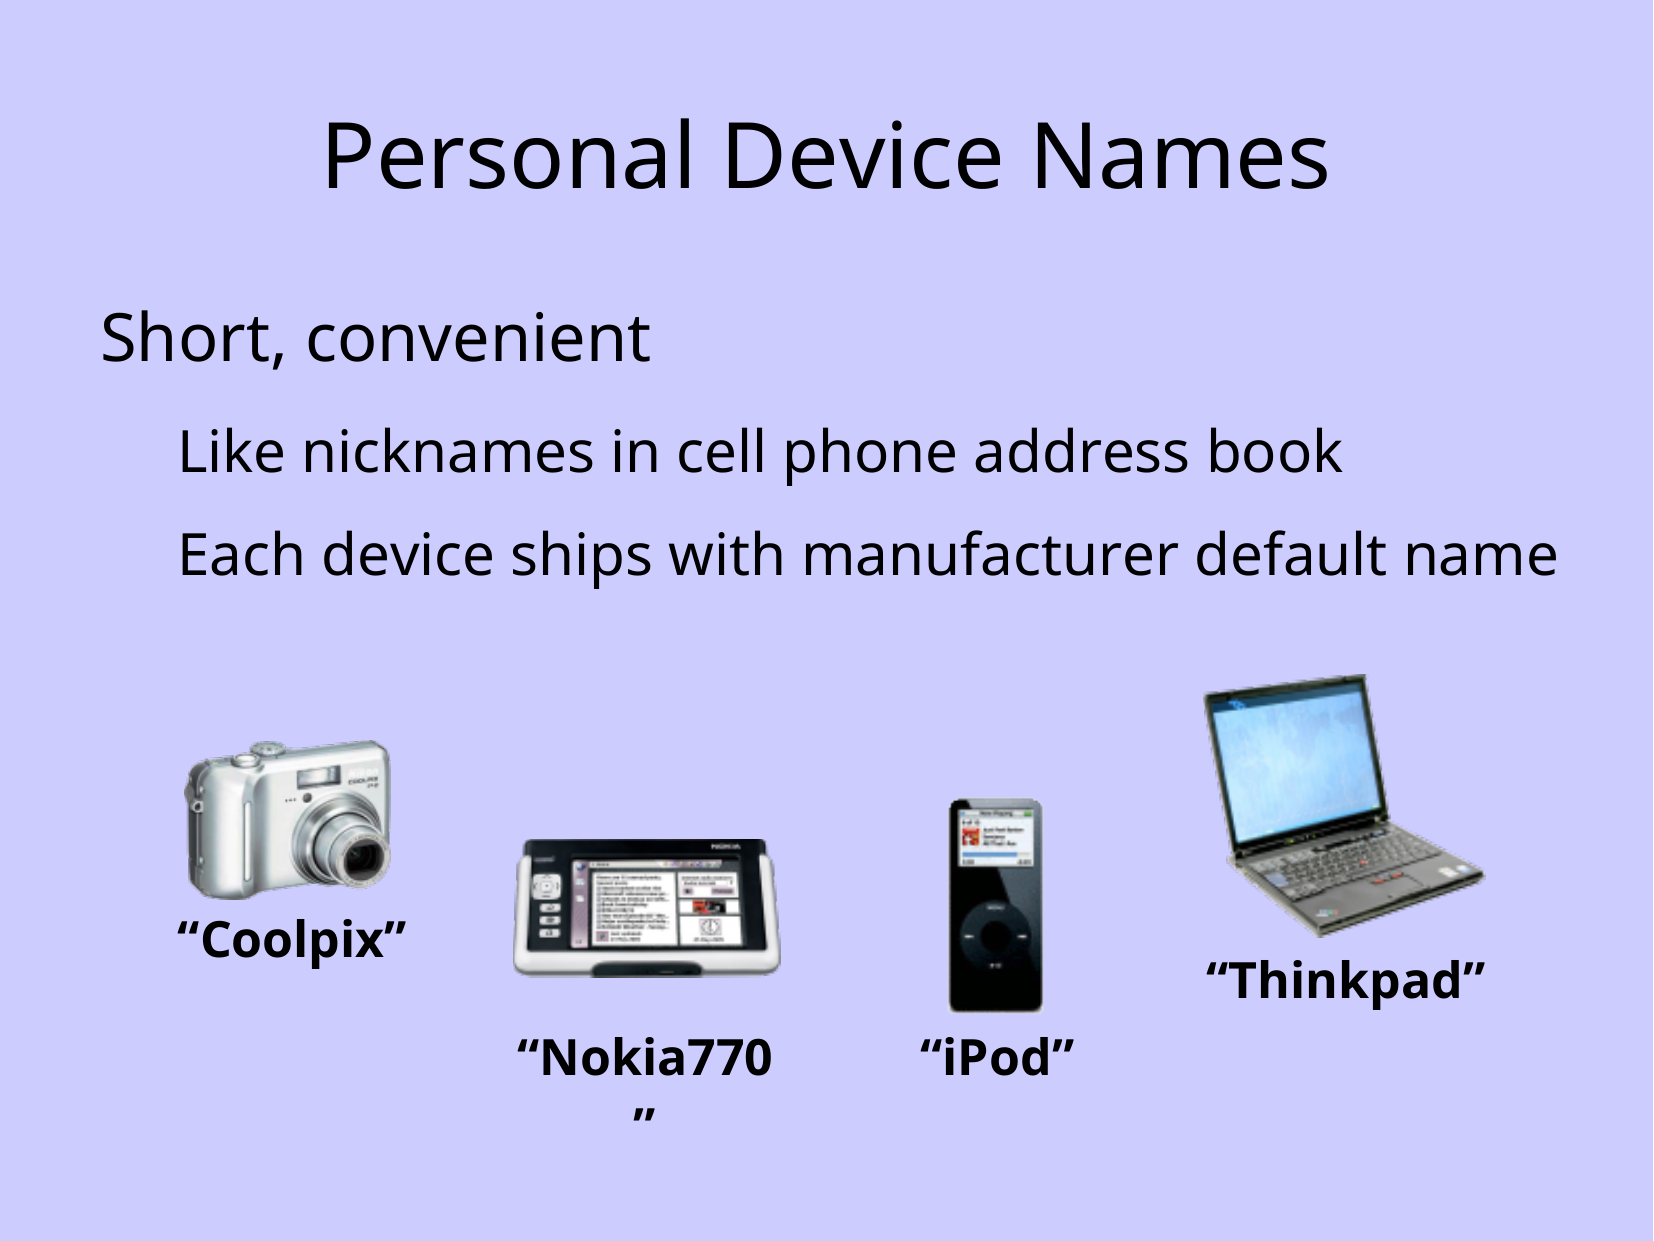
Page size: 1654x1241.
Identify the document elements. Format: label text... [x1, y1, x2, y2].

text_box “Nokia770” [495, 1014, 796, 1146]
text_box “Thinkpad” [1170, 937, 1523, 1069]
picture [1203, 674, 1486, 937]
picture [937, 789, 1058, 1014]
text_box “Coolpix” [157, 896, 428, 1028]
picture [184, 740, 391, 901]
text_box “iPod” [855, 1014, 1141, 1146]
title Personal Device Names [82, 49, 1571, 257]
picture [513, 839, 781, 978]
list Short, convenient Like nicknames in cell phone address book Each device ships with manufacturer default name [82, 290, 1571, 751]
